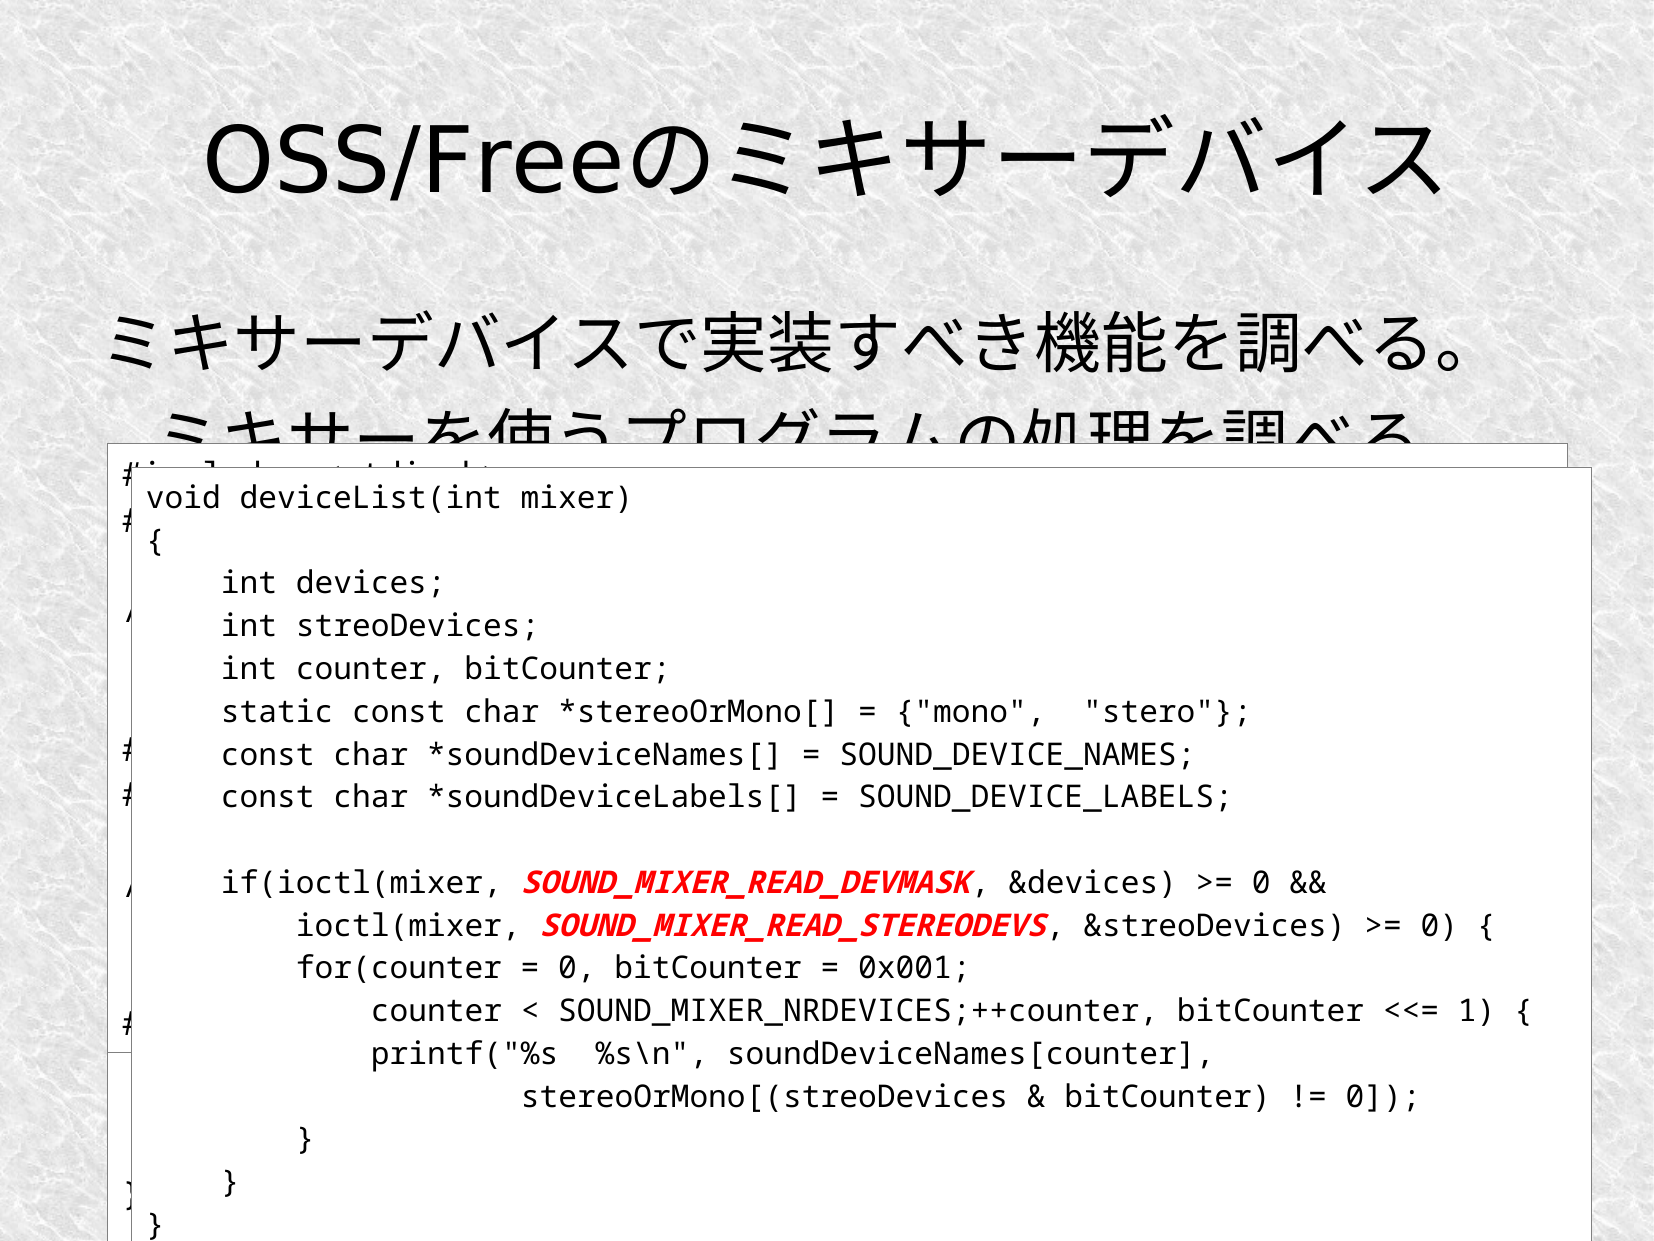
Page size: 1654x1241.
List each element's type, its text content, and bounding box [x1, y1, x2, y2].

picture [0, 0, 1654, 1241]
title OSS/Freeのミキサーデバイス [82, 49, 1571, 257]
list ミキサーデバイスで実装すべき機能を調べる。 ミキサーを使うプログラムの処理を調べる。 [82, 290, 1571, 1109]
text_box void deviceList(int mixer) { int devices; int streoDevices; int counter, bitCounter; static const char *stereoOrMono[] = {"mono", "stero"}; const char *soundDeviceNames[] = SOUND_DEVICE_NAMES; const char *soundDeviceLabels[] = SOUND_DEVICE_LABELS; if(ioctl(mixer, SOUND_MIXER_READ_DEVMASK, &devices) >= 0 && ioctl(mixer, SOUND_MIXER_READ_STEREODEVS, &streoDevices) >= 0) { for(counter = 0, bitCounter = 0x001; counter < SOUND_MIXER_NRDEVICES;++counter, bitCounter <<= 1) { printf("%s %s\n", soundDeviceNames[counter], stereoOrMono[(streoDevices & bitCounter) != 0]); } } } [131, 467, 1592, 1132]
text_box #include <stdio.h> #include <stdlib.h> /*********************************************** * I/O 制御のためのインクルード・ファイル ***********************************************/ #include <fcntl.h> #include <sys/types.h> /*********************************************** * Linux のサウンド関係インクルード・ファイル ***********************************************/ #include <linux/soundcard.h> [107, 443, 1568, 950]
